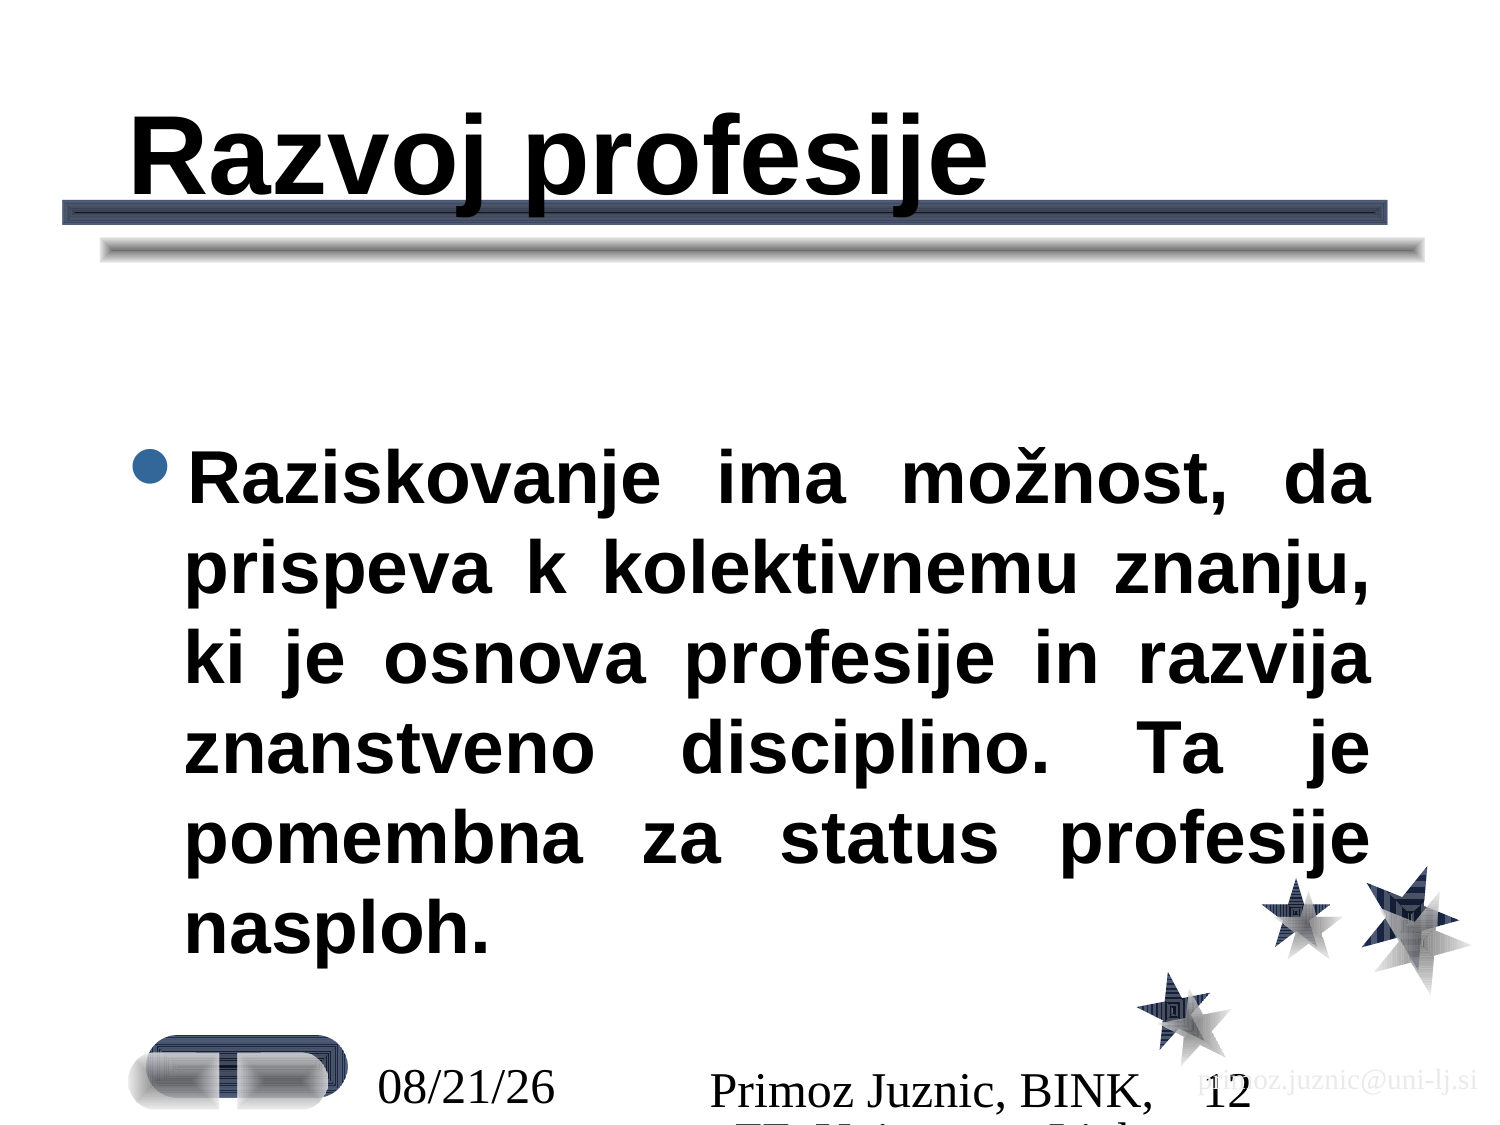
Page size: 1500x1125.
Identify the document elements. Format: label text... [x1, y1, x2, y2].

title Razvoj profesije [112, 37, 1388, 225]
list Raziskovanje ima možnost, da prispeva k kolektivnemu znanju, ki je osnova profesije in razvija znanstveno disciplino. Ta je pomembna za status profesije nasploh. [112, 312, 1388, 988]
